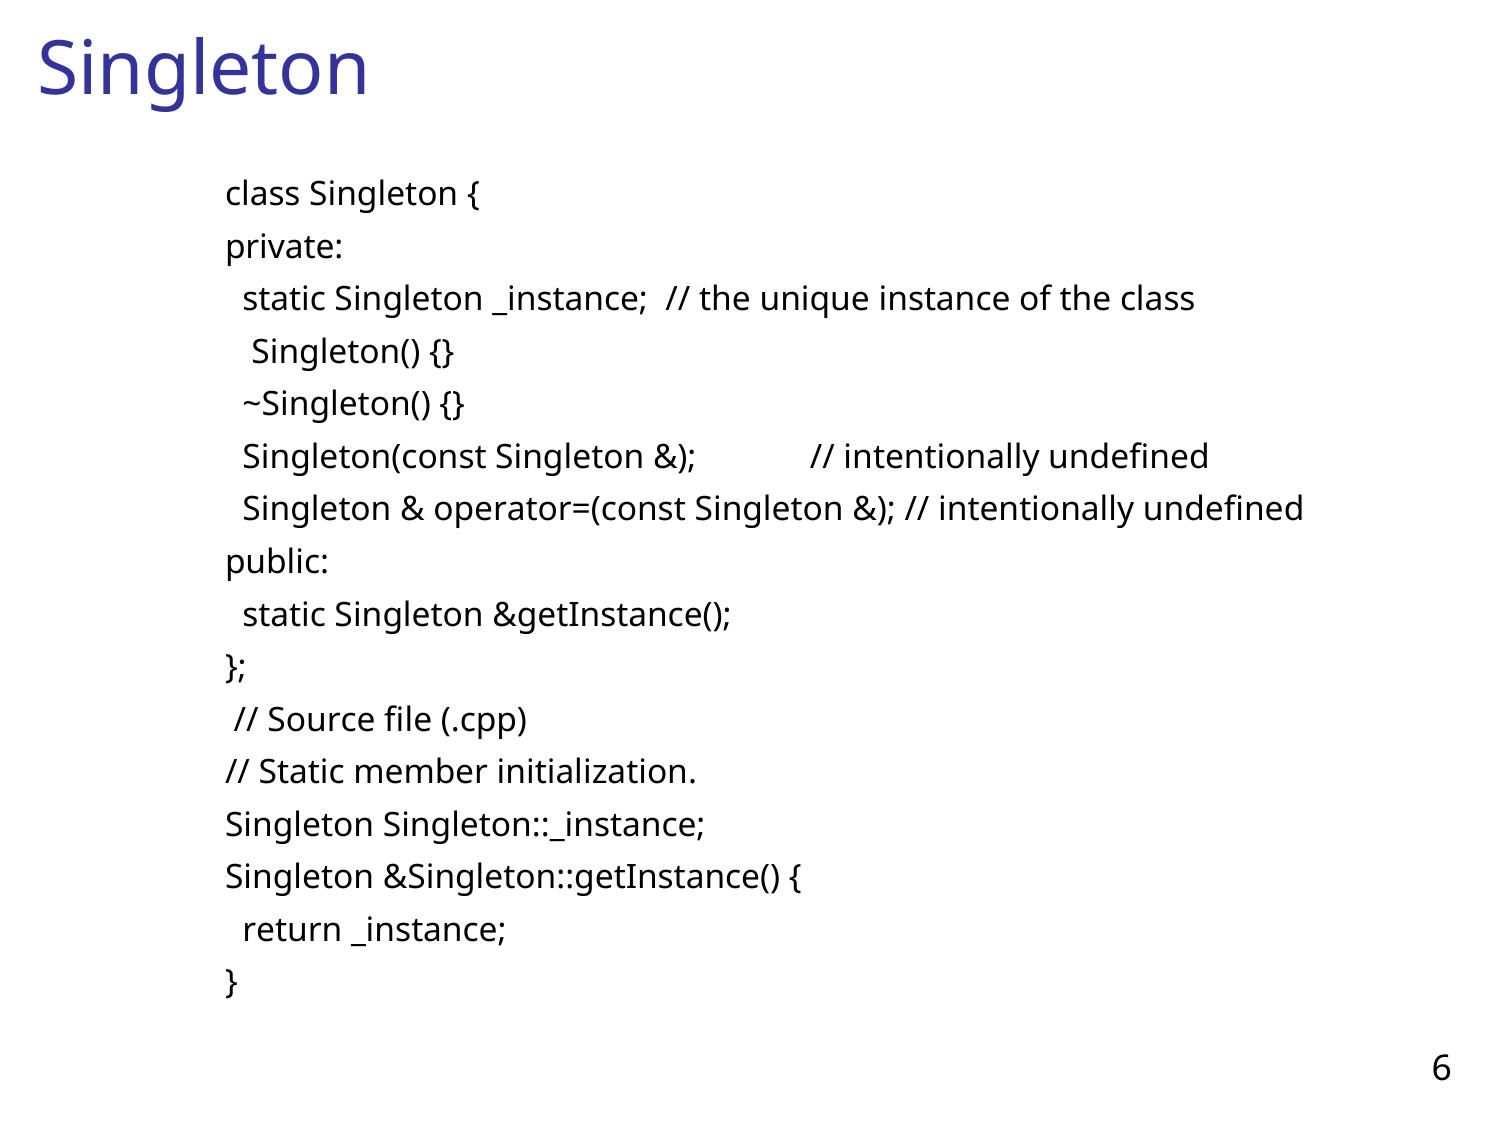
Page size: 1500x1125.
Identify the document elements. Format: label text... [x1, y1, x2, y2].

list class Singleton { private: static Singleton _instance; // the unique instance of the class Singleton() {} ~Singleton() {} Singleton(const Singleton &); // intentionally undefined Singleton & operator=(const Singleton &); // intentionally undefined public: static Singleton &getInstance(); }; // Source file (.cpp) // Static member initialization. Singleton Singleton::_instance; Singleton &Singleton::getInstance() { return _instance; } [225, 169, 1463, 1013]
title Singleton [37, 0, 1466, 131]
